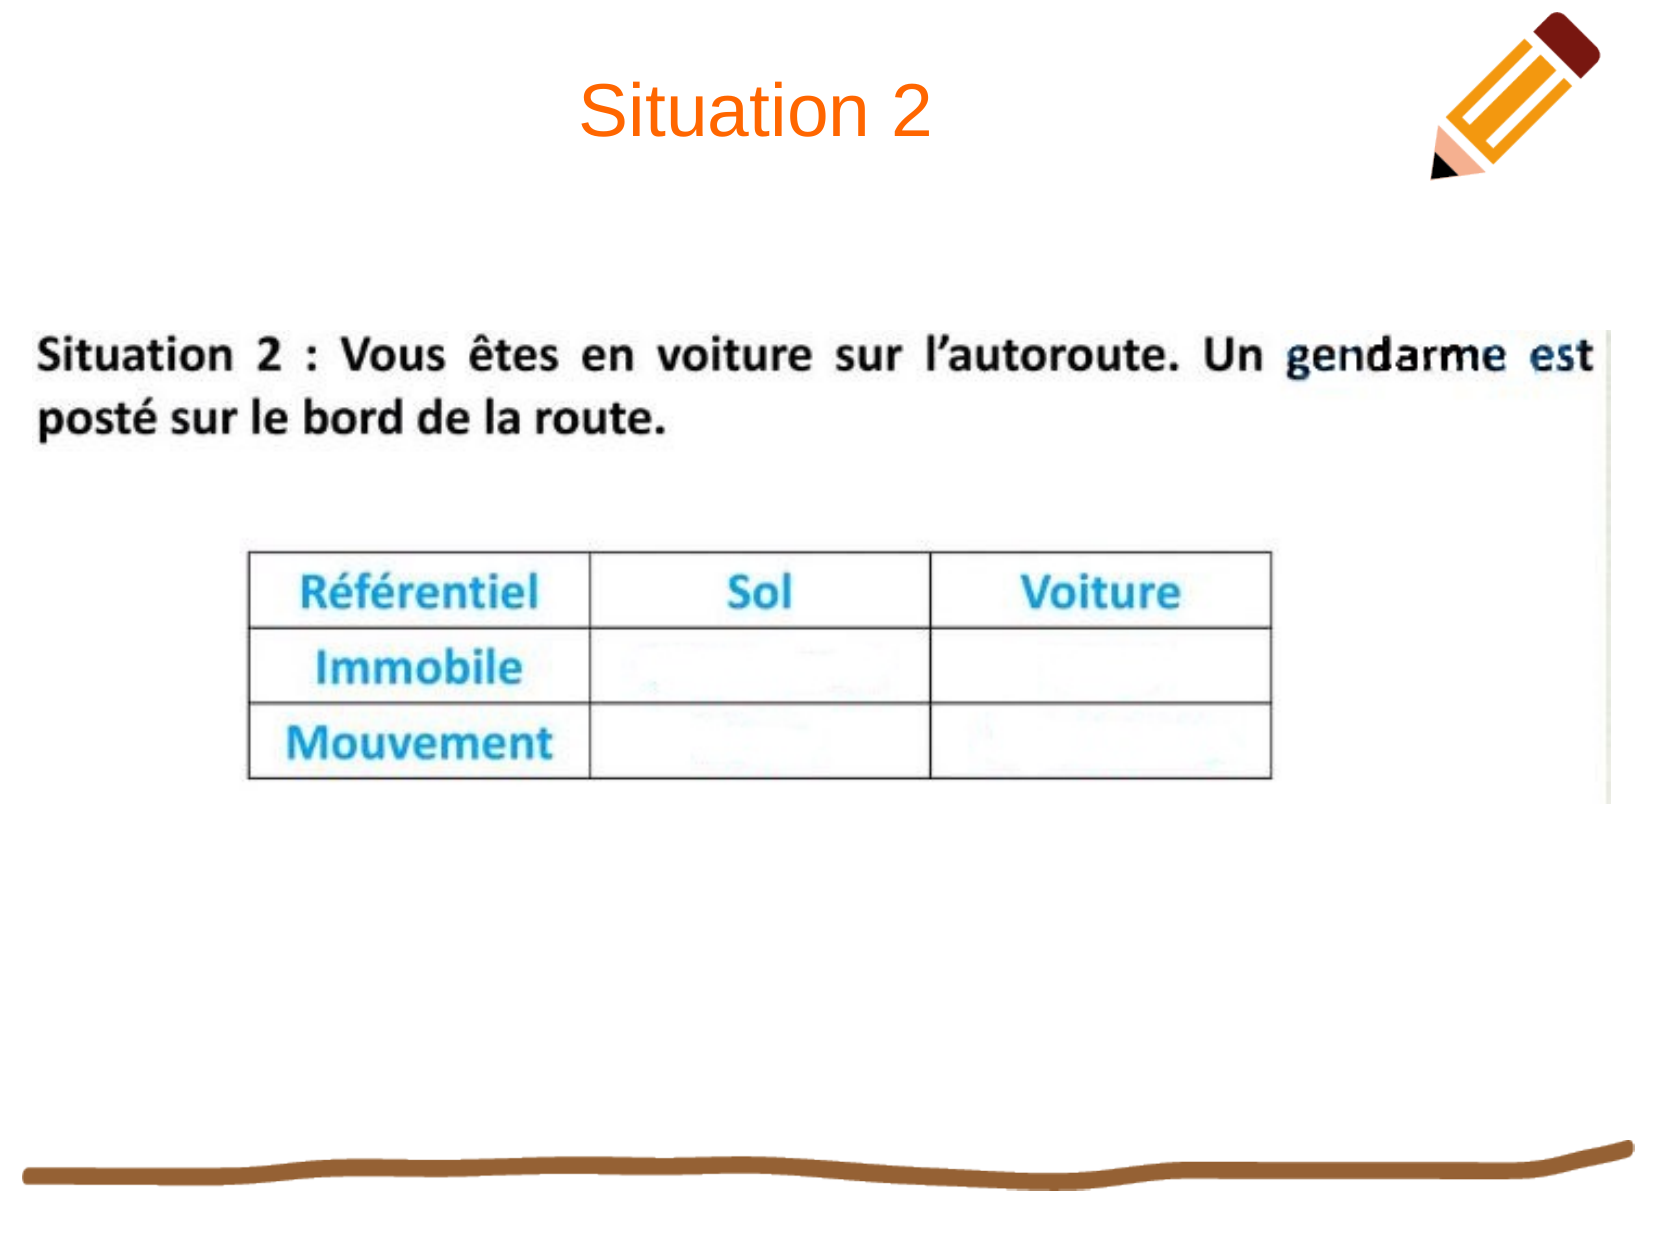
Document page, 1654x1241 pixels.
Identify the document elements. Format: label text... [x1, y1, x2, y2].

picture [32, 330, 1611, 804]
picture [22, 1140, 1635, 1191]
title Situation 2 [82, 49, 1430, 172]
picture [1430, 12, 1601, 181]
